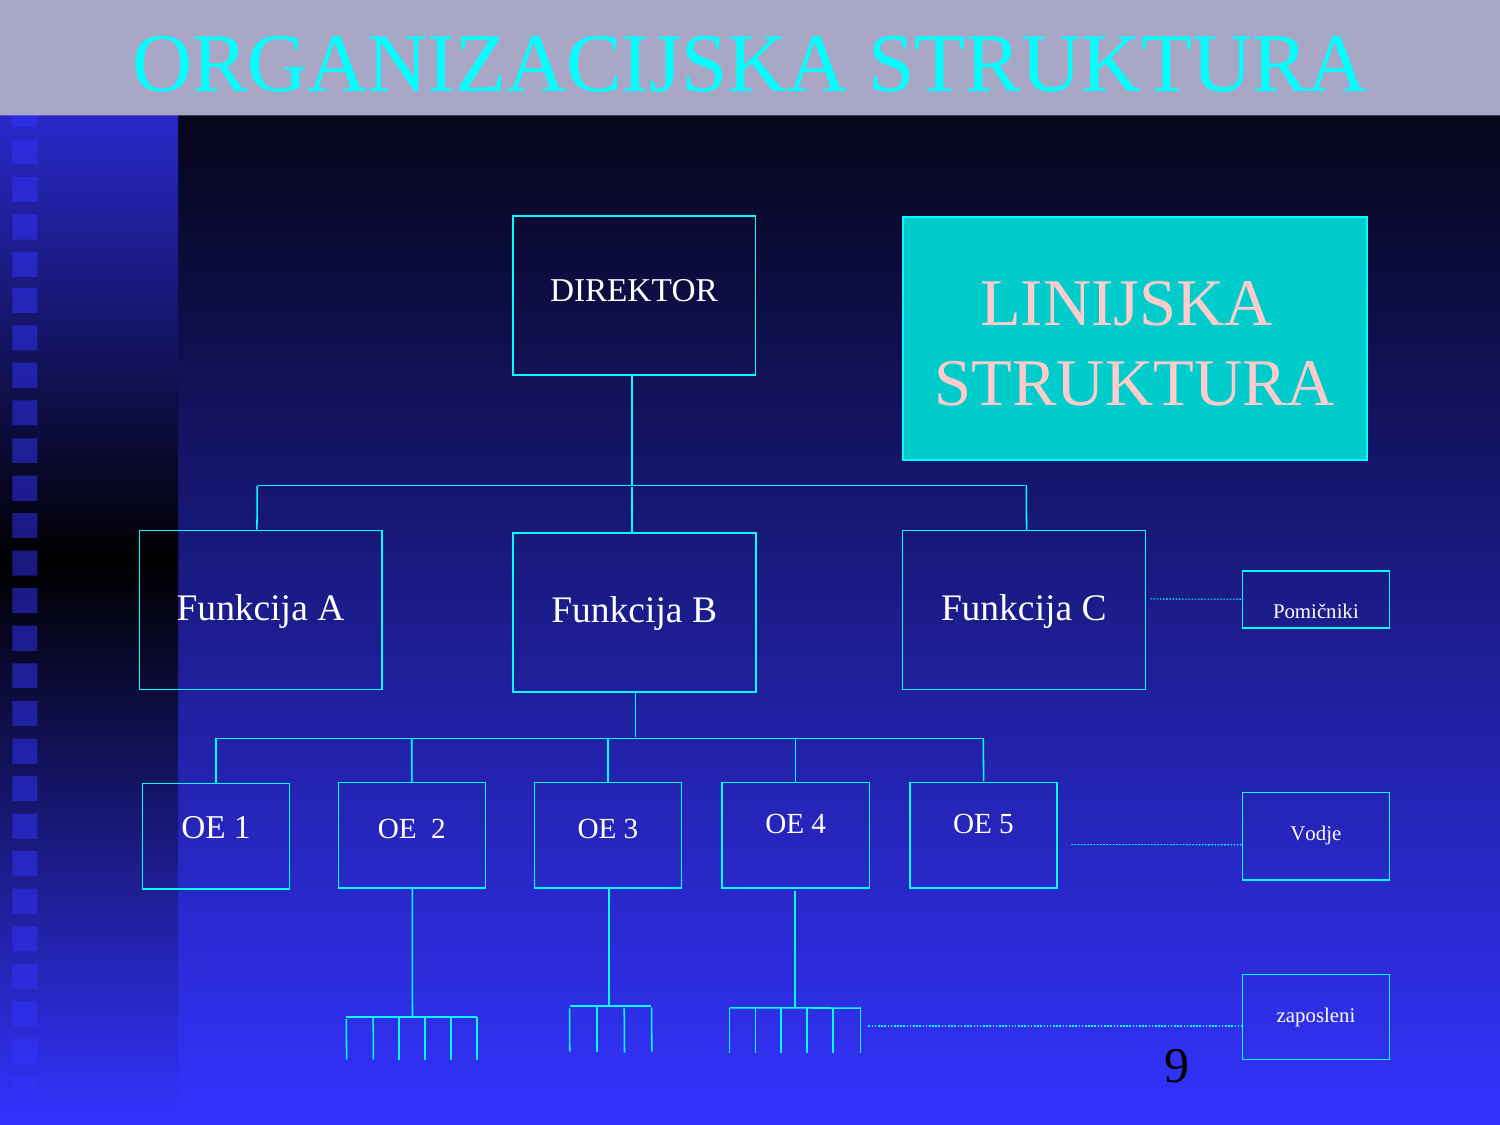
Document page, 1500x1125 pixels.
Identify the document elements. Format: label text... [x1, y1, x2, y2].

text_box OE 1 [142, 783, 290, 889]
text_box Vodje [1242, 792, 1390, 880]
text_box Funkcija C [902, 530, 1146, 690]
text_box OE 4 [722, 782, 870, 889]
text_box Funkcija B [513, 532, 756, 692]
text_box Pomičniki [1242, 570, 1390, 629]
text_box OE 3 [534, 782, 682, 889]
text_box OE 5 [909, 782, 1057, 889]
text_box LINIJSKA STRUKTURA [902, 216, 1368, 461]
text_box OE 2 [338, 782, 486, 889]
text_box Funkcija A [139, 530, 383, 690]
text_box ORGANIZACIJSKA STRUKTURA [0, 0, 1500, 116]
text_box zaposleni [1242, 974, 1390, 1060]
text_box DIREKTOR [512, 215, 756, 376]
